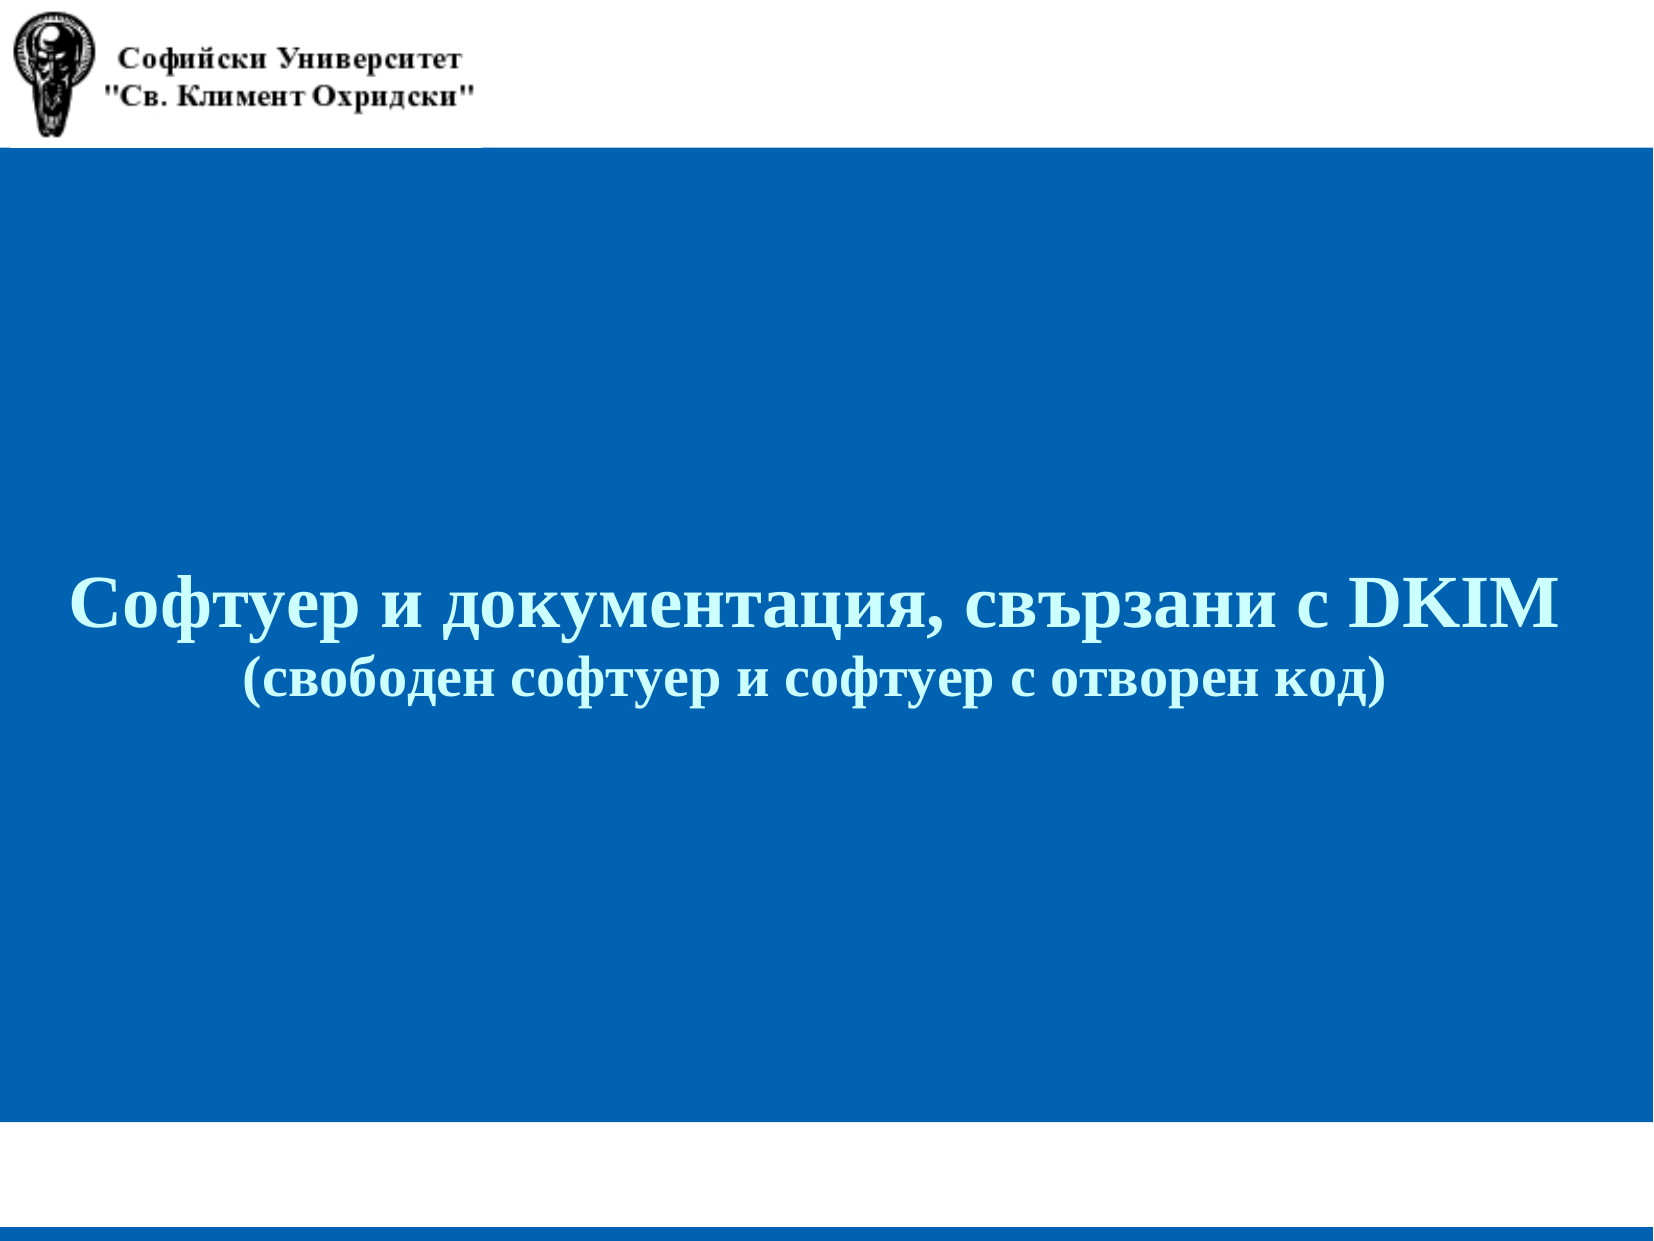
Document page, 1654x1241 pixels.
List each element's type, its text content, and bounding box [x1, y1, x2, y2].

picture [10, 0, 482, 148]
text_box Софтуер и документация, свързани с DKIM (свободен софтуер и софтуер с отворен код) [0, 147, 1653, 1123]
